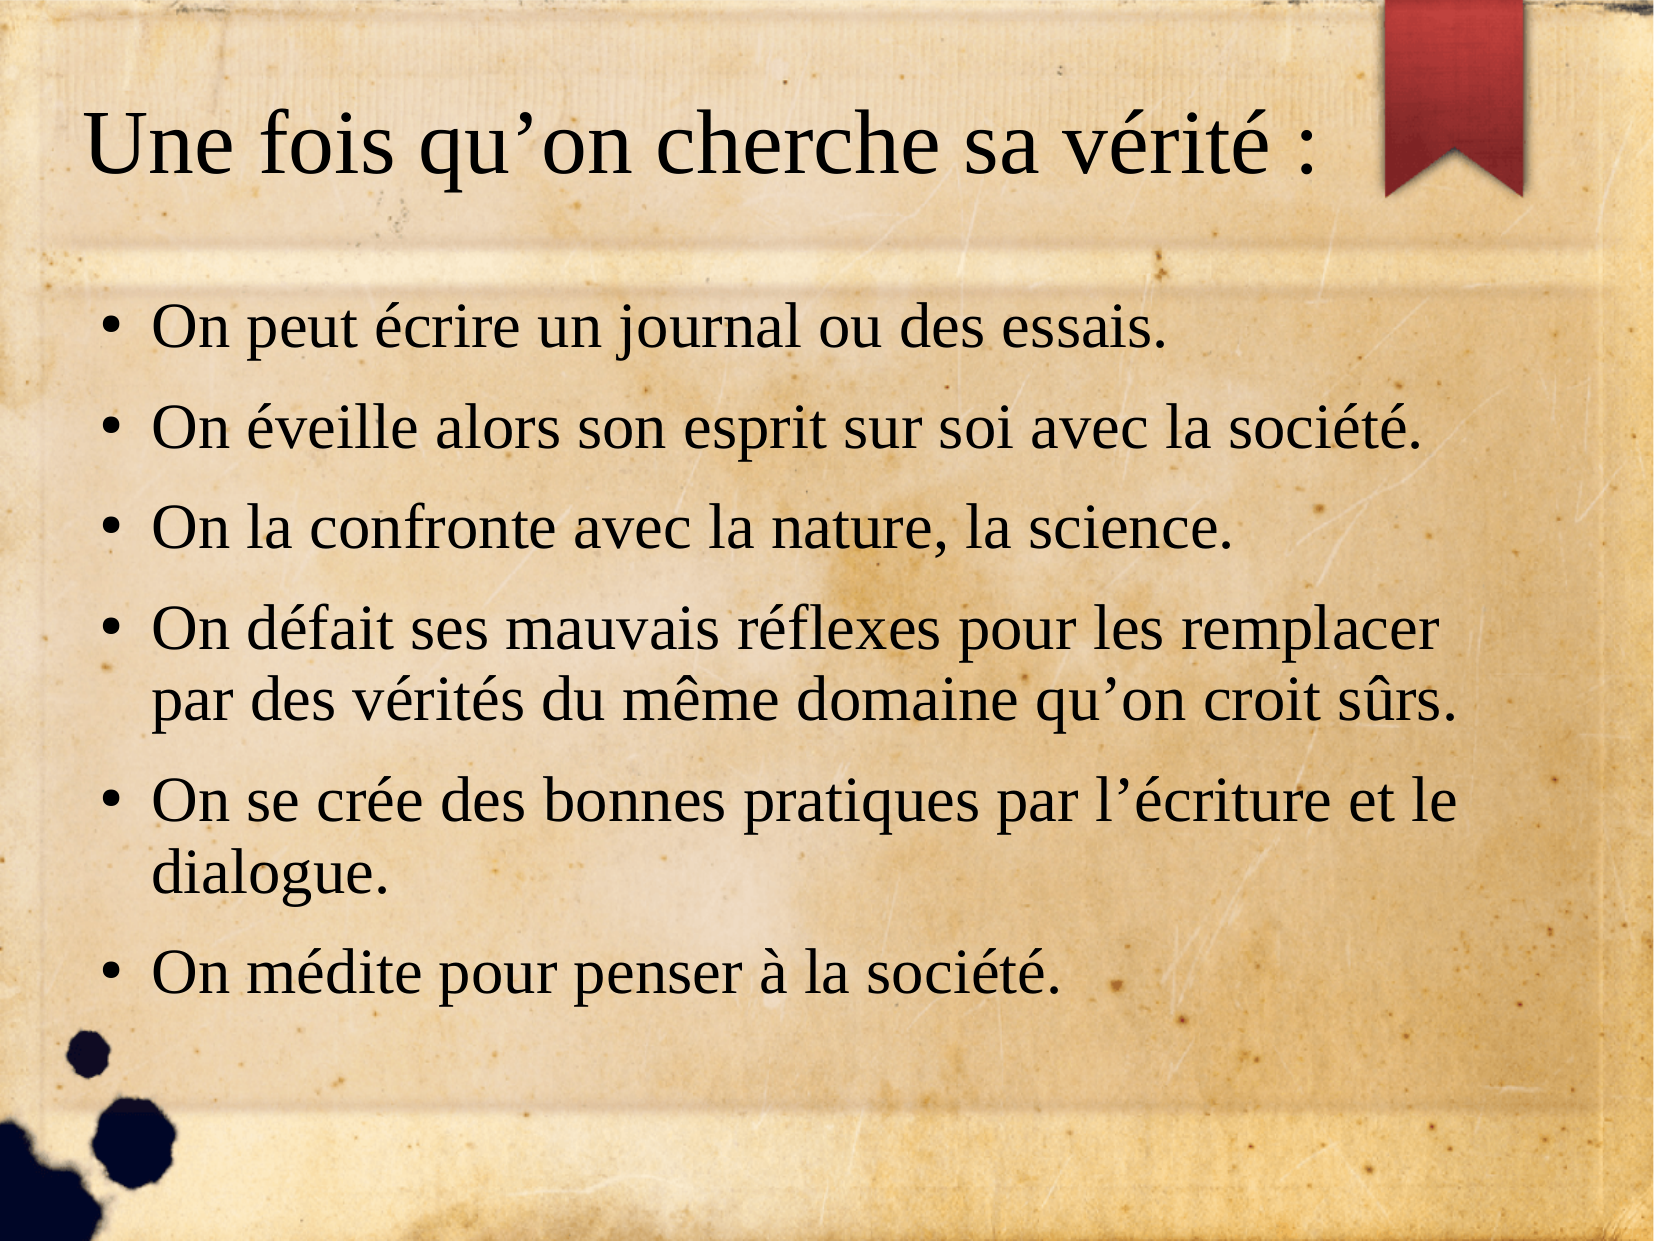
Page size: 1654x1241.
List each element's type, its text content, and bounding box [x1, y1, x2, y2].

picture [0, 0, 1654, 1241]
title Une fois qu’on cherche sa vérité : [82, 49, 1347, 237]
list On peut écrire un journal ou des essais. On éveille alors son esprit sur soi avec la société. On la confronte avec la nature, la science. On défait ses mauvais réflexes pour les remplacer par des vérités du même domaine qu’on croit sûrs. On se crée des bonnes pratiques par l’écriture et le dialogue. On médite pour penser à la société. [82, 290, 1538, 1010]
